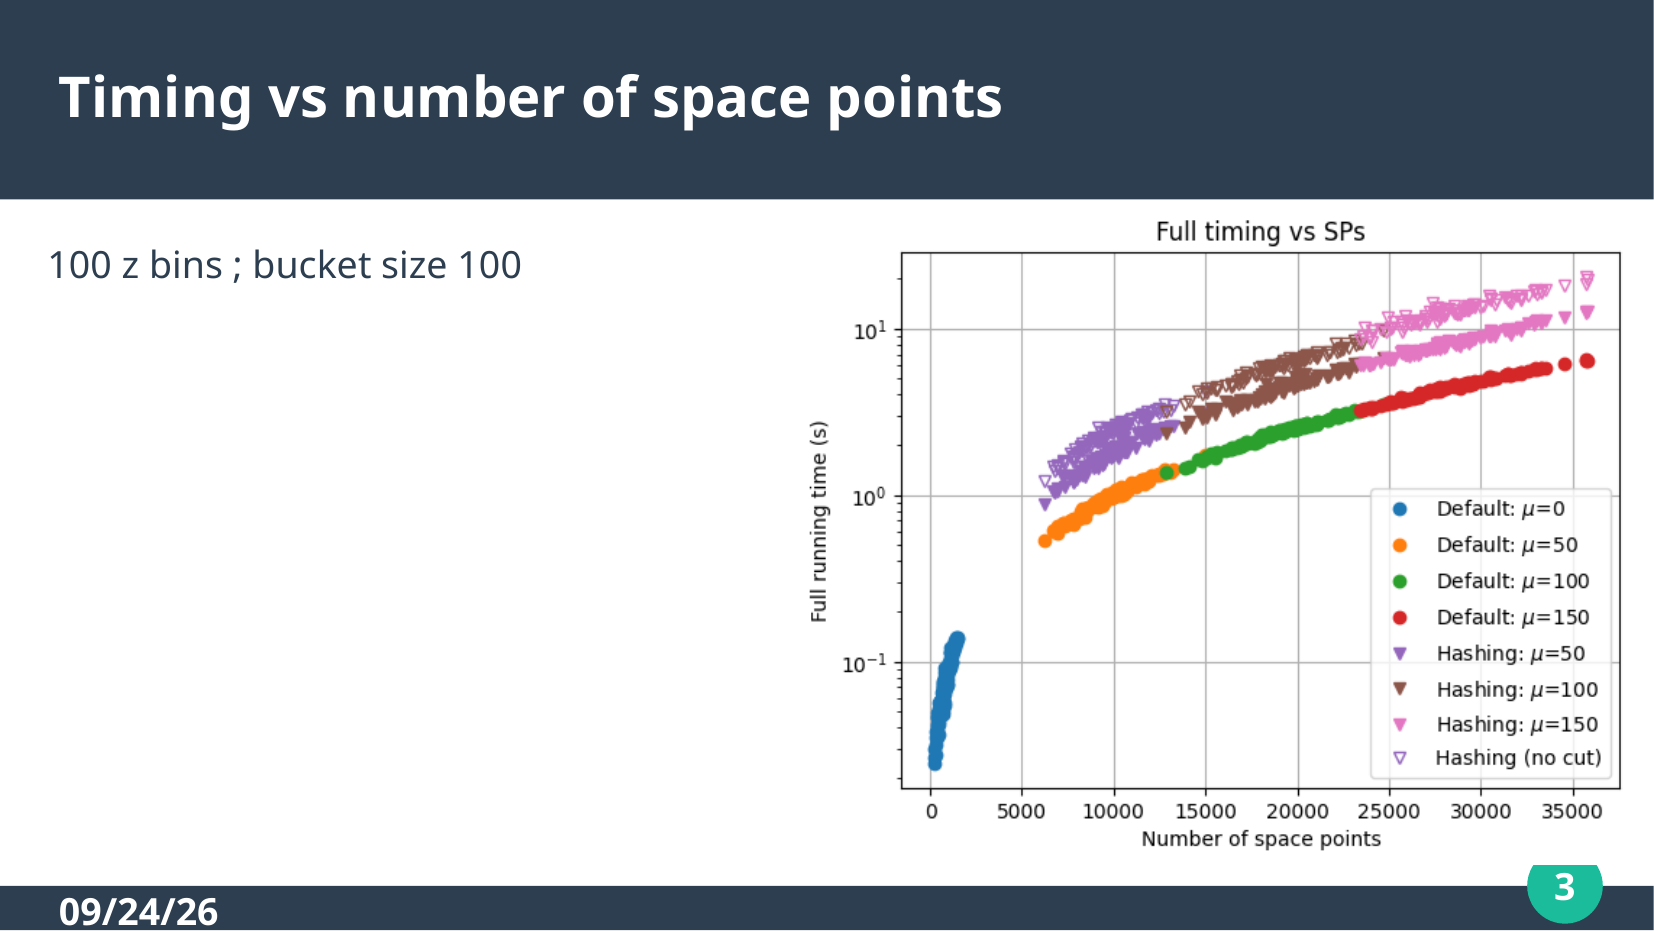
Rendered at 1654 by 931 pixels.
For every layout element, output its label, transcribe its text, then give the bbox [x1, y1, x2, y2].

text_box 100 z bins ; bucket size 100 [32, 234, 738, 293]
picture [797, 206, 1634, 865]
title Timing vs number of space points [59, 37, 1595, 155]
